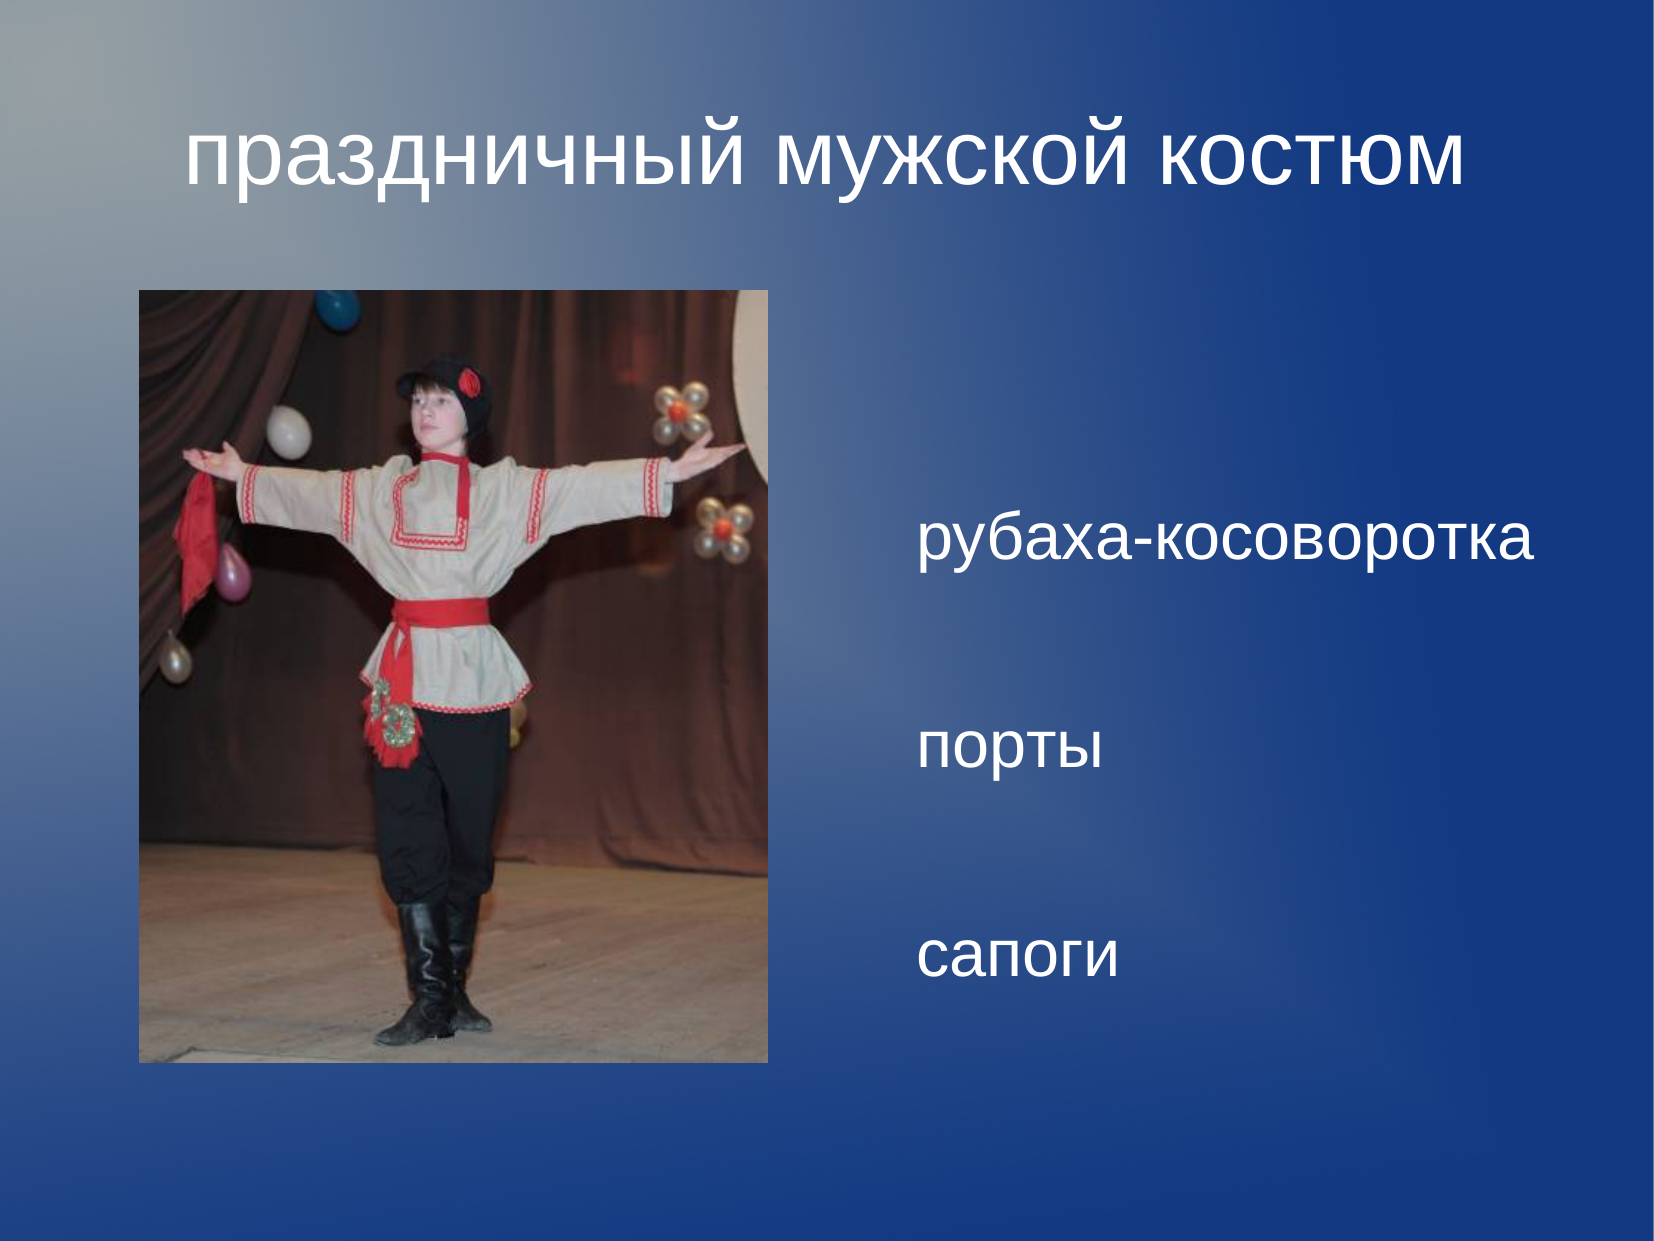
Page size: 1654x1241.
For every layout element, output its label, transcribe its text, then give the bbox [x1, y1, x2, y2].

list рубаха-косоворотка порты сапоги [845, 290, 1572, 1241]
title праздничный мужской костюм [82, 49, 1571, 257]
picture [0, 0, 1654, 1241]
